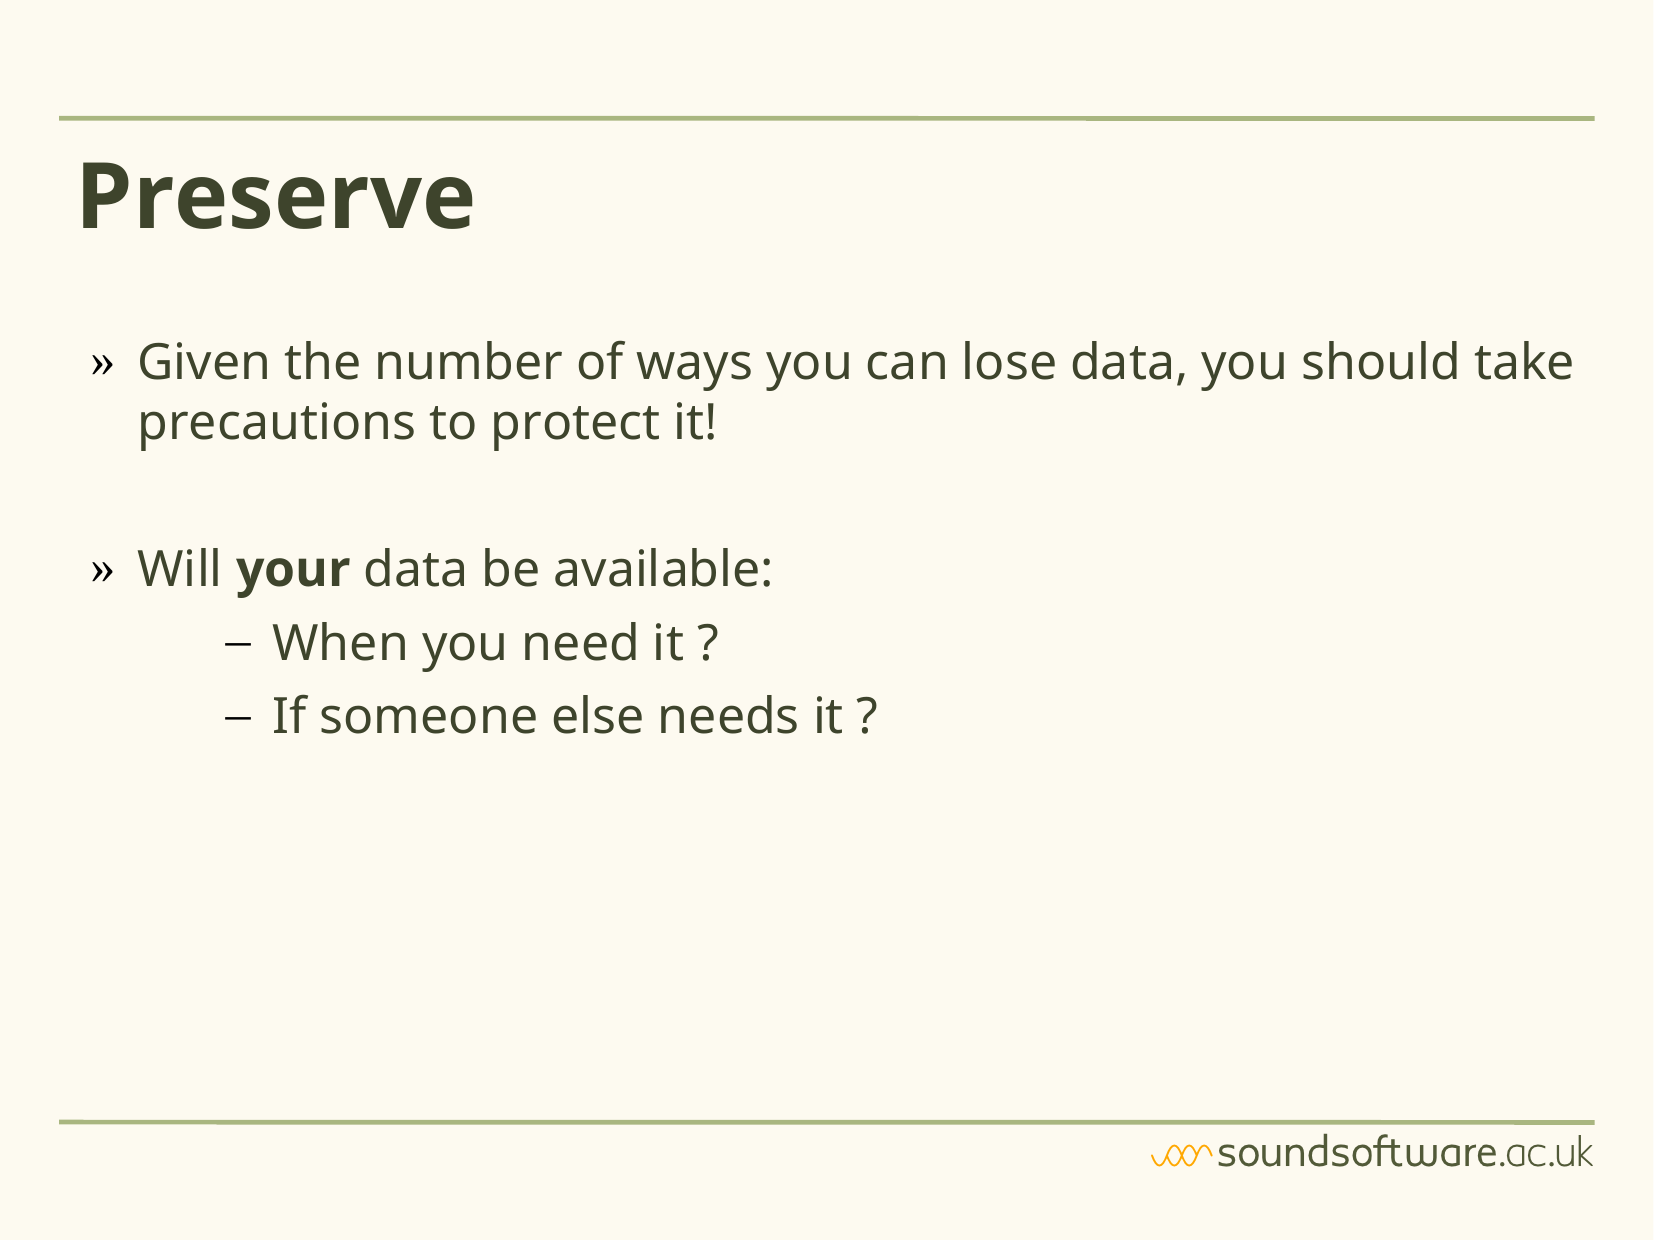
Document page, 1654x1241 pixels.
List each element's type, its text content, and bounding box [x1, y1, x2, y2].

picture [1151, 1140, 1593, 1167]
list Given the number of ways you can lose data, you should take precautions to protect it! Will your data be available: When you need it ? If someone else needs it ? [59, 321, 1594, 1140]
title Preserve [59, 109, 1594, 274]
